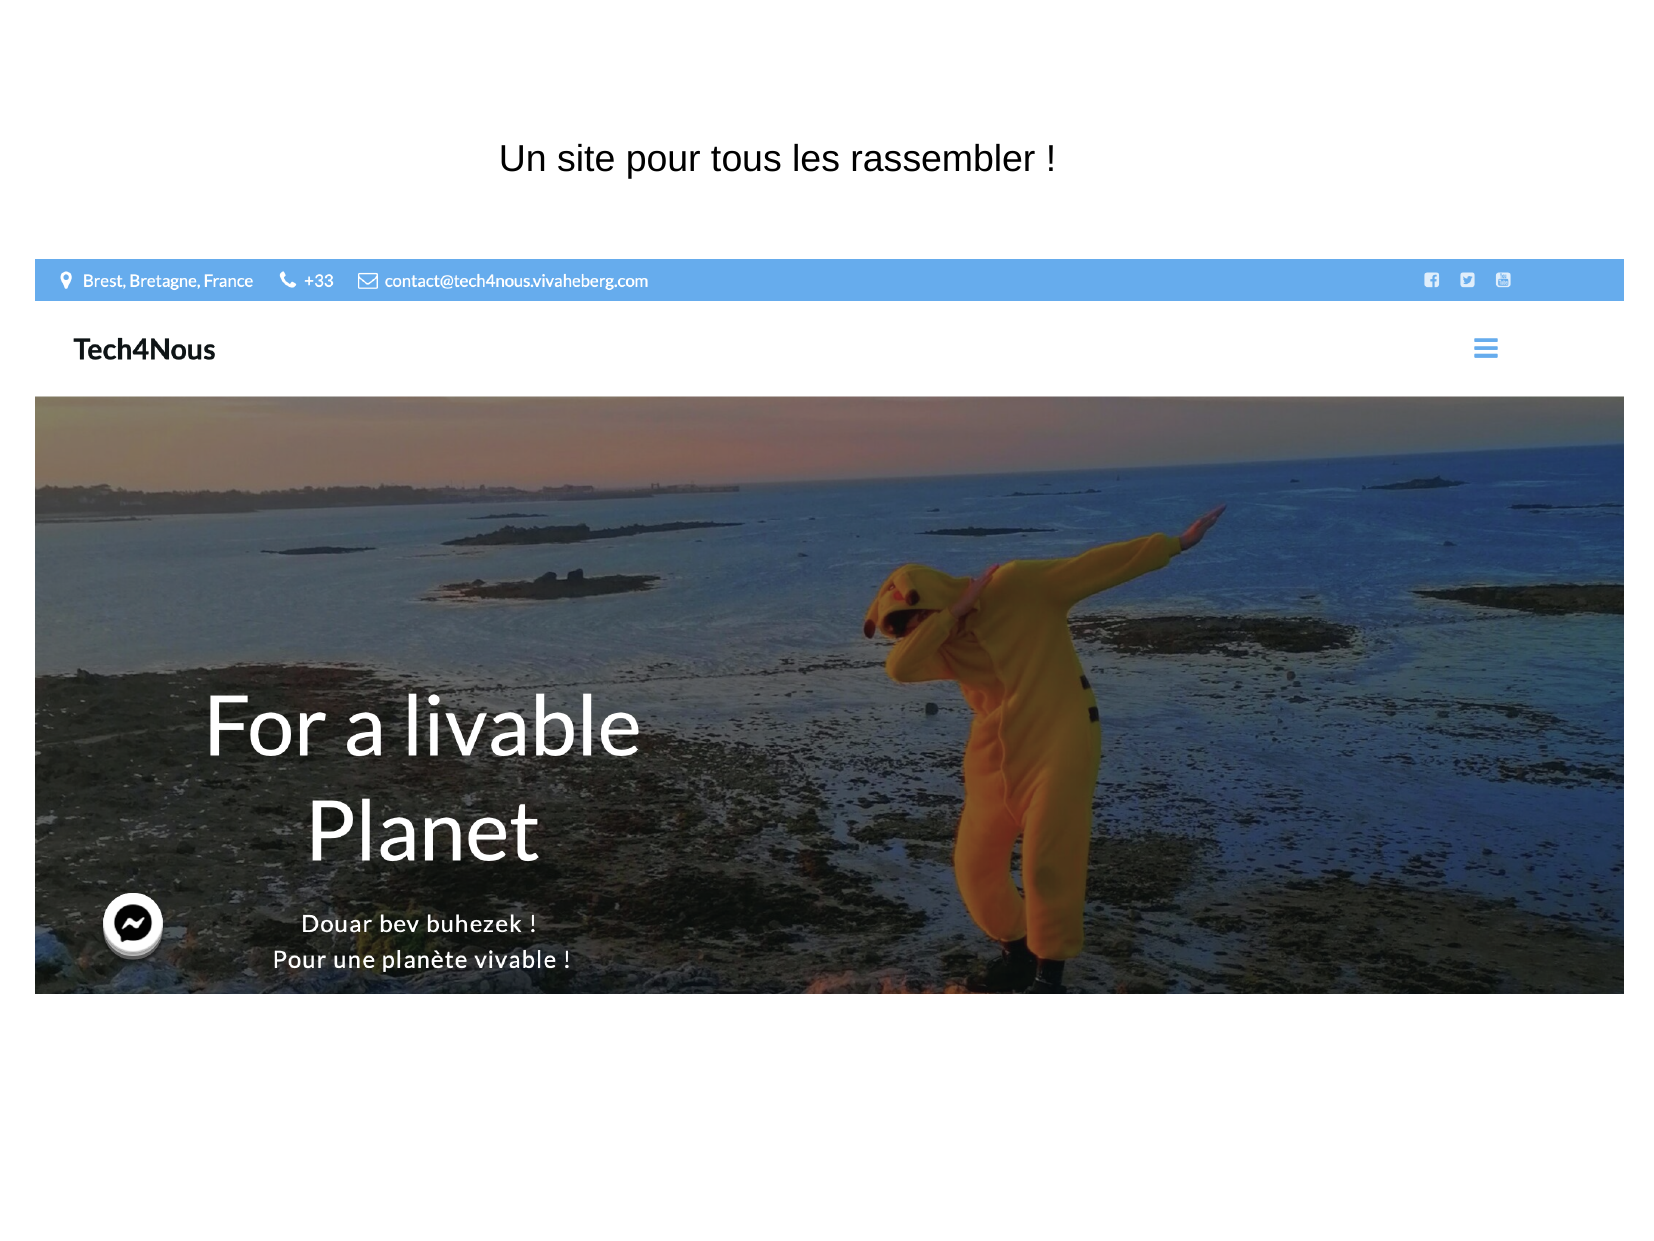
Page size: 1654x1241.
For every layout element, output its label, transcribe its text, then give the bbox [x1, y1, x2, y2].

picture [35, 259, 1624, 994]
text_box Un site pour tous les rassembler ! [484, 129, 1072, 187]
